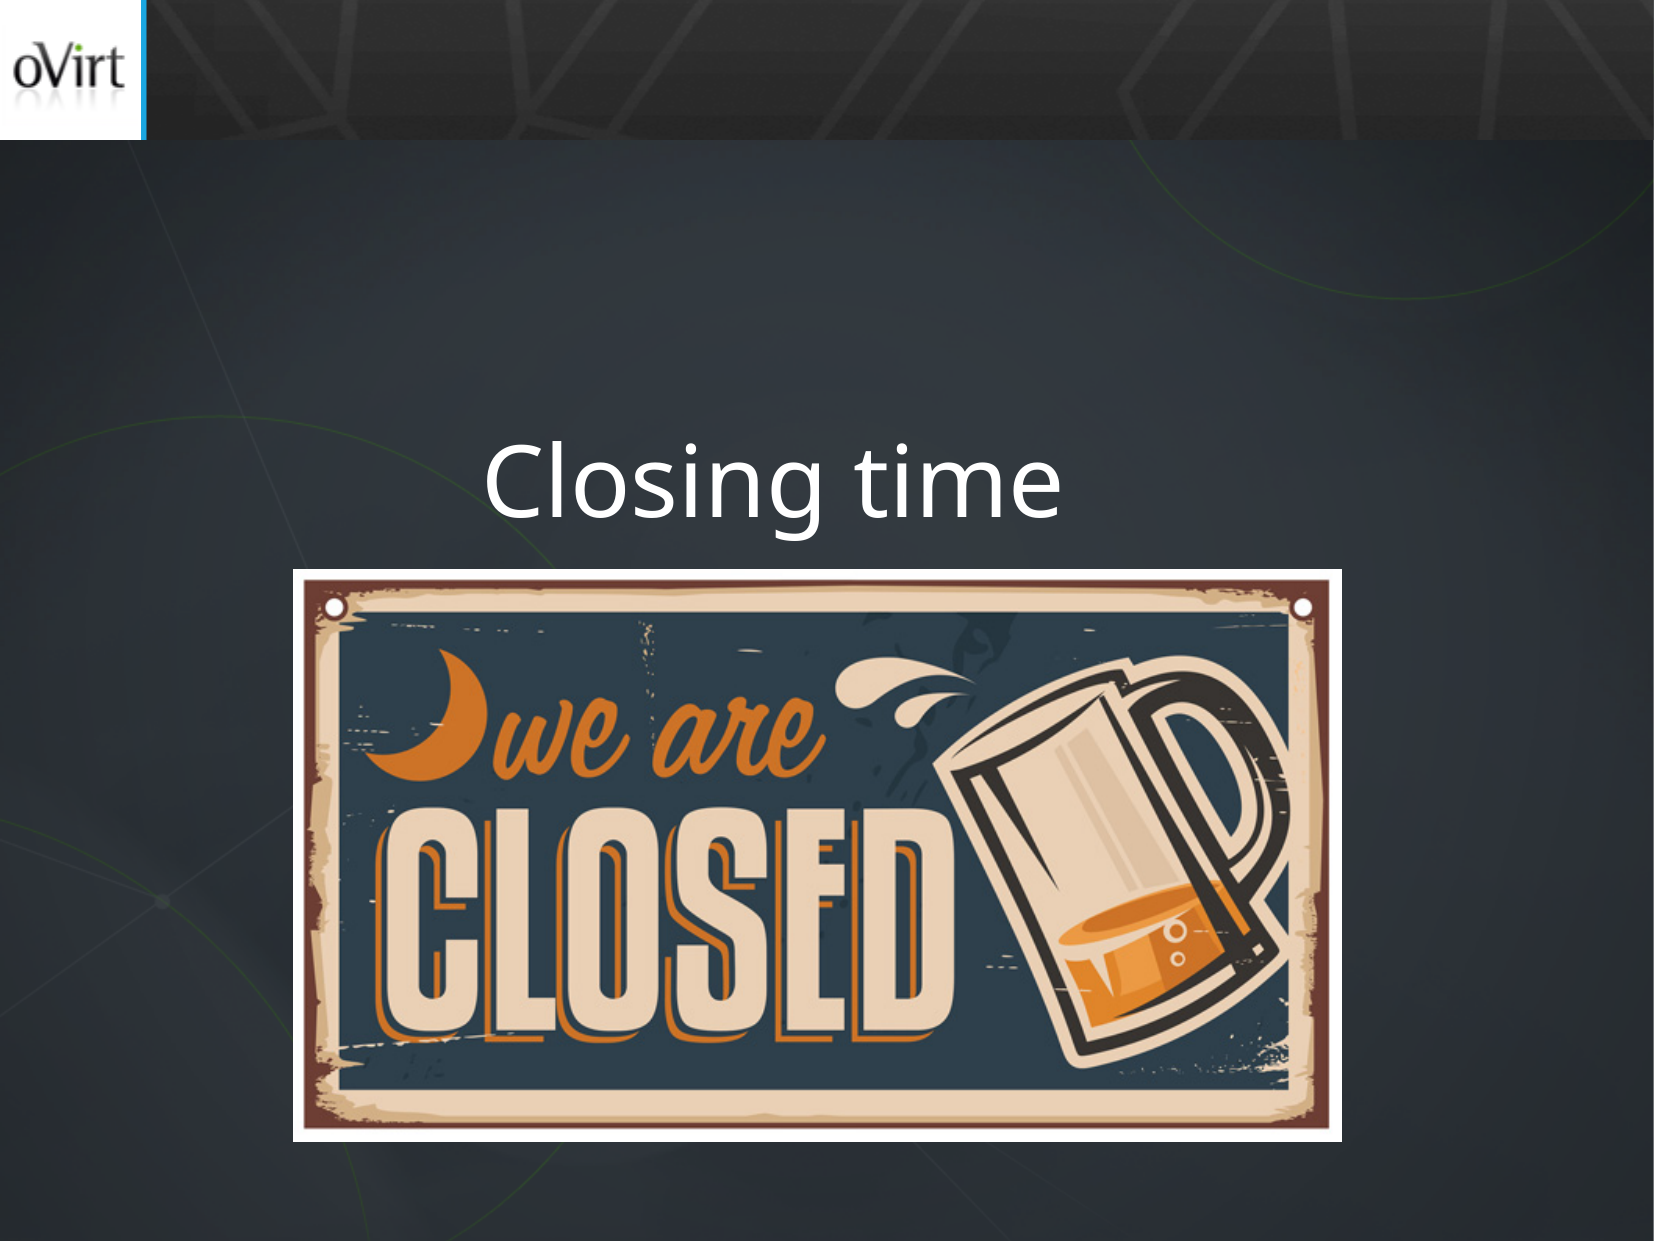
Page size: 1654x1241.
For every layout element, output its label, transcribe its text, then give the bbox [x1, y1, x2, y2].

picture [0, 0, 1654, 1241]
text_box Closing time [466, 402, 1654, 642]
